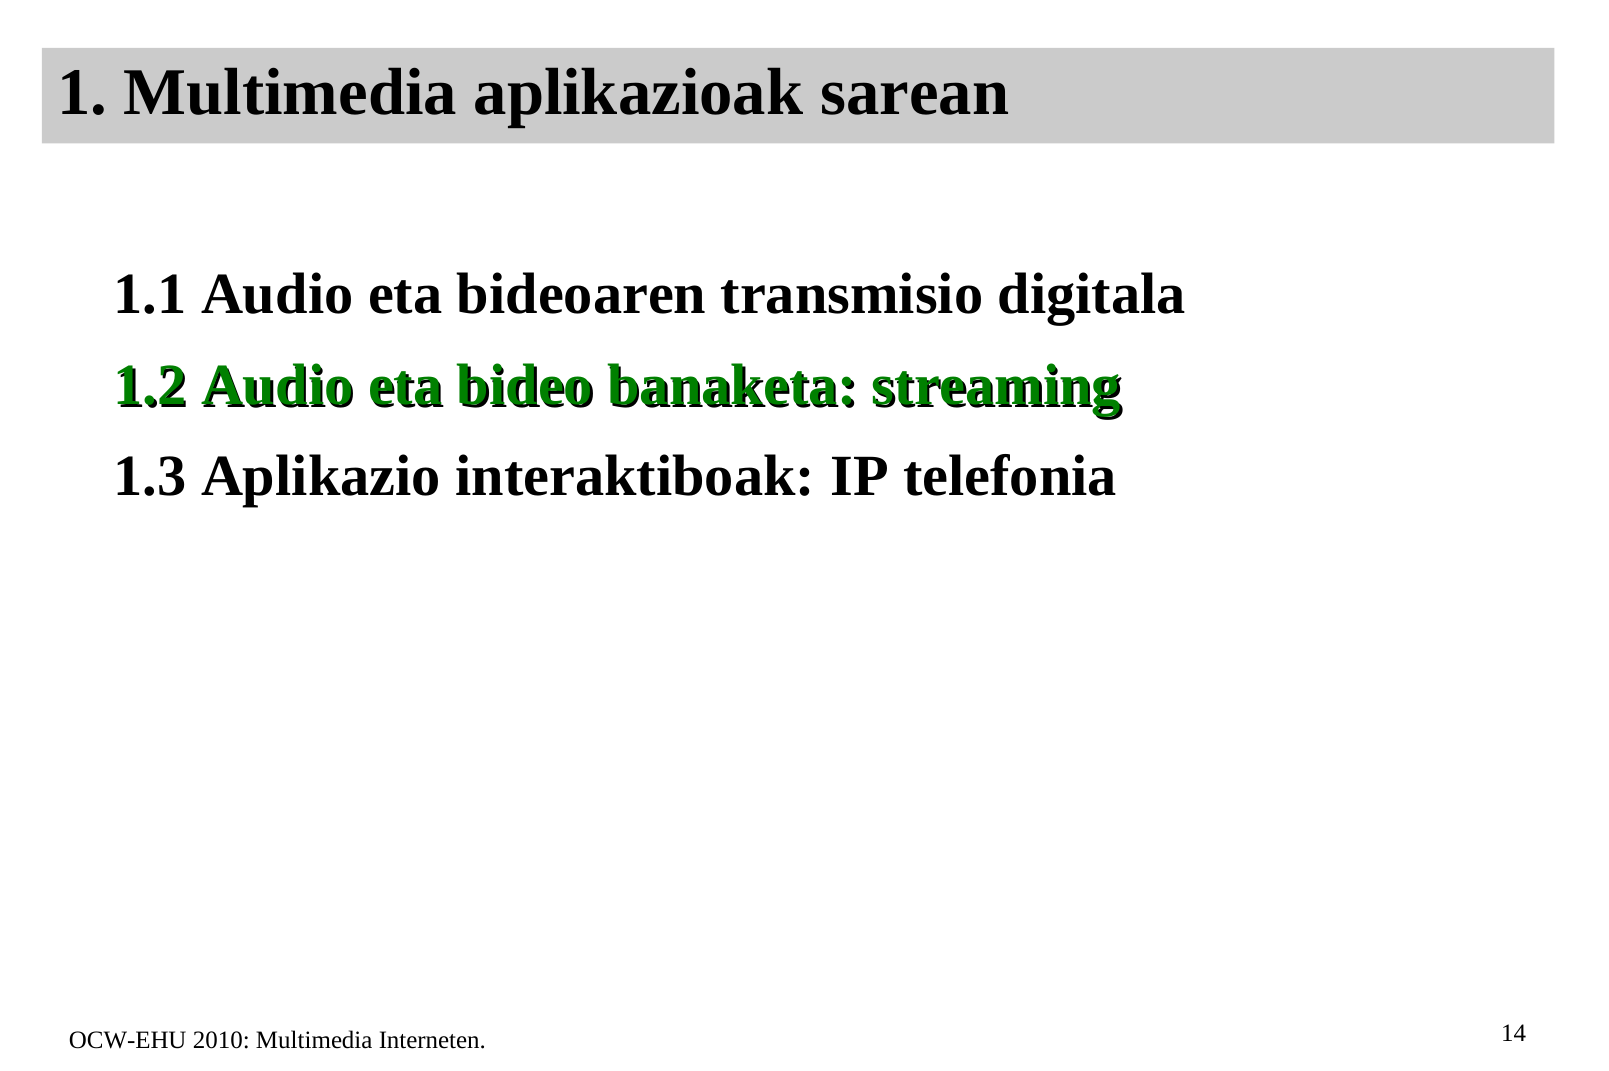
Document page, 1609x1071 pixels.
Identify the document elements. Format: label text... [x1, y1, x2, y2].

list 1.1 Audio eta bideoaren transmisio digitala 1.2 Audio eta bideo banaketa: streaming 1.3 Aplikazio interaktiboak: IP telefonia [23, 162, 1536, 1026]
title 1. Multimedia aplikazioak sarean [41, 47, 1555, 144]
